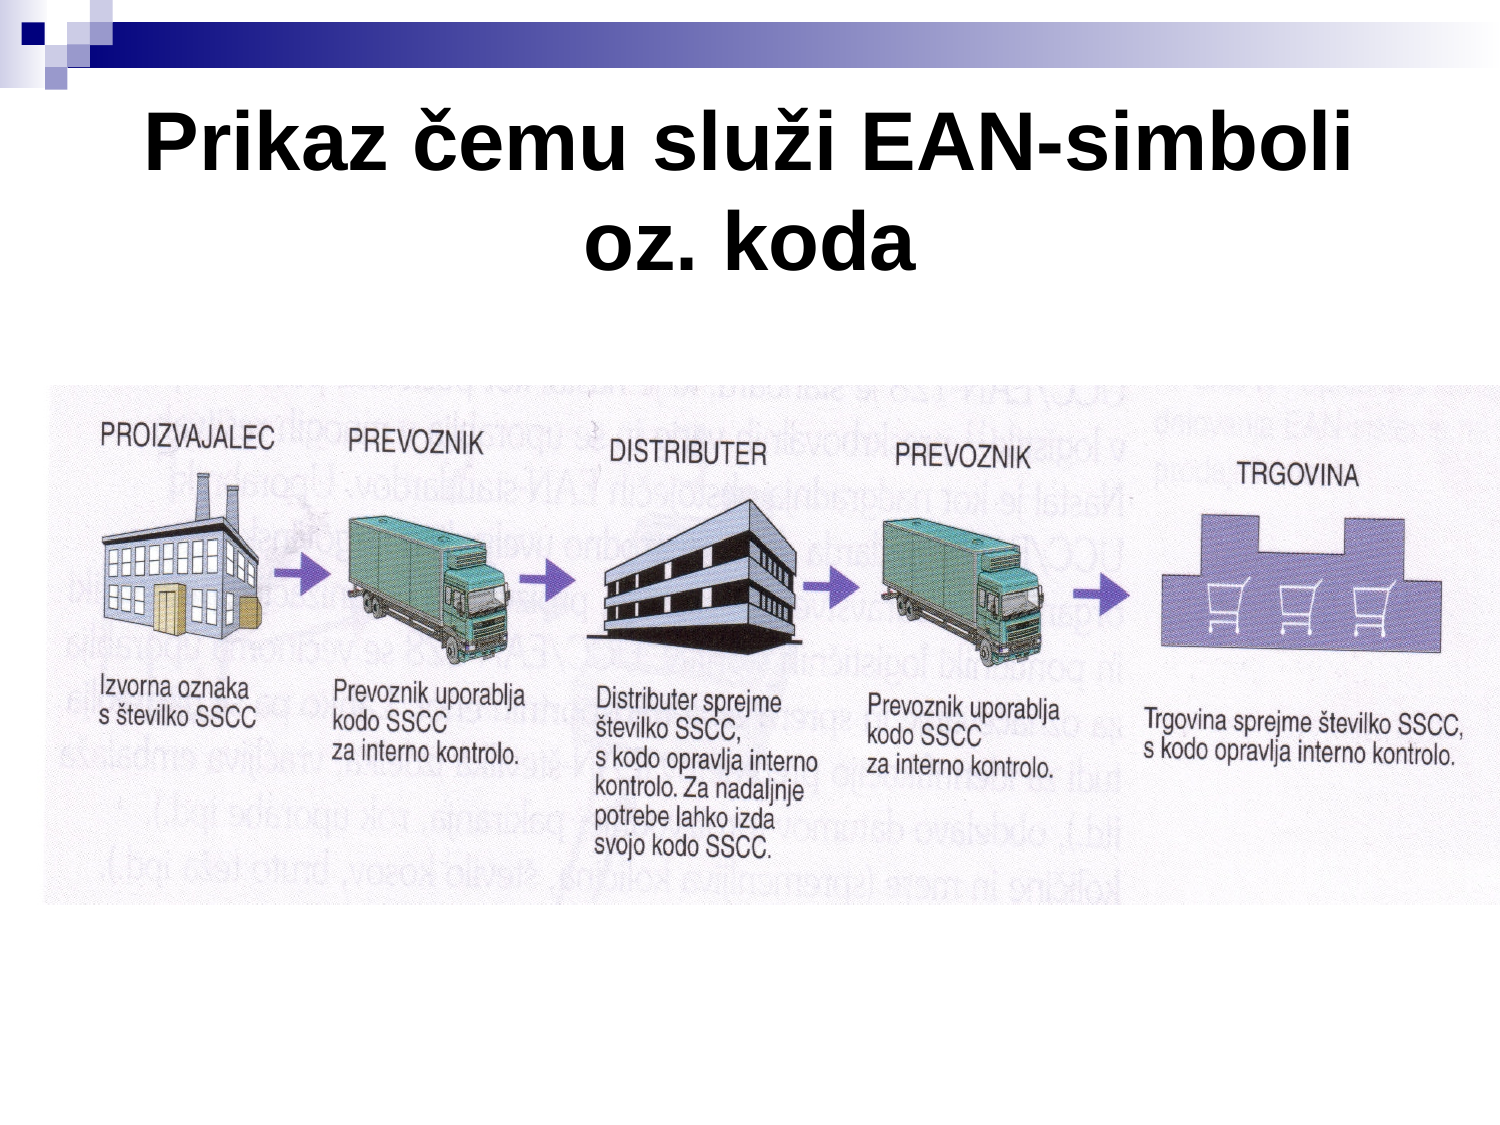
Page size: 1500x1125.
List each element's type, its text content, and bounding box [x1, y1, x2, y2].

title Prikaz čemu služi EAN-simboli oz. koda [75, 75, 1425, 300]
picture [0, 385, 1500, 905]
